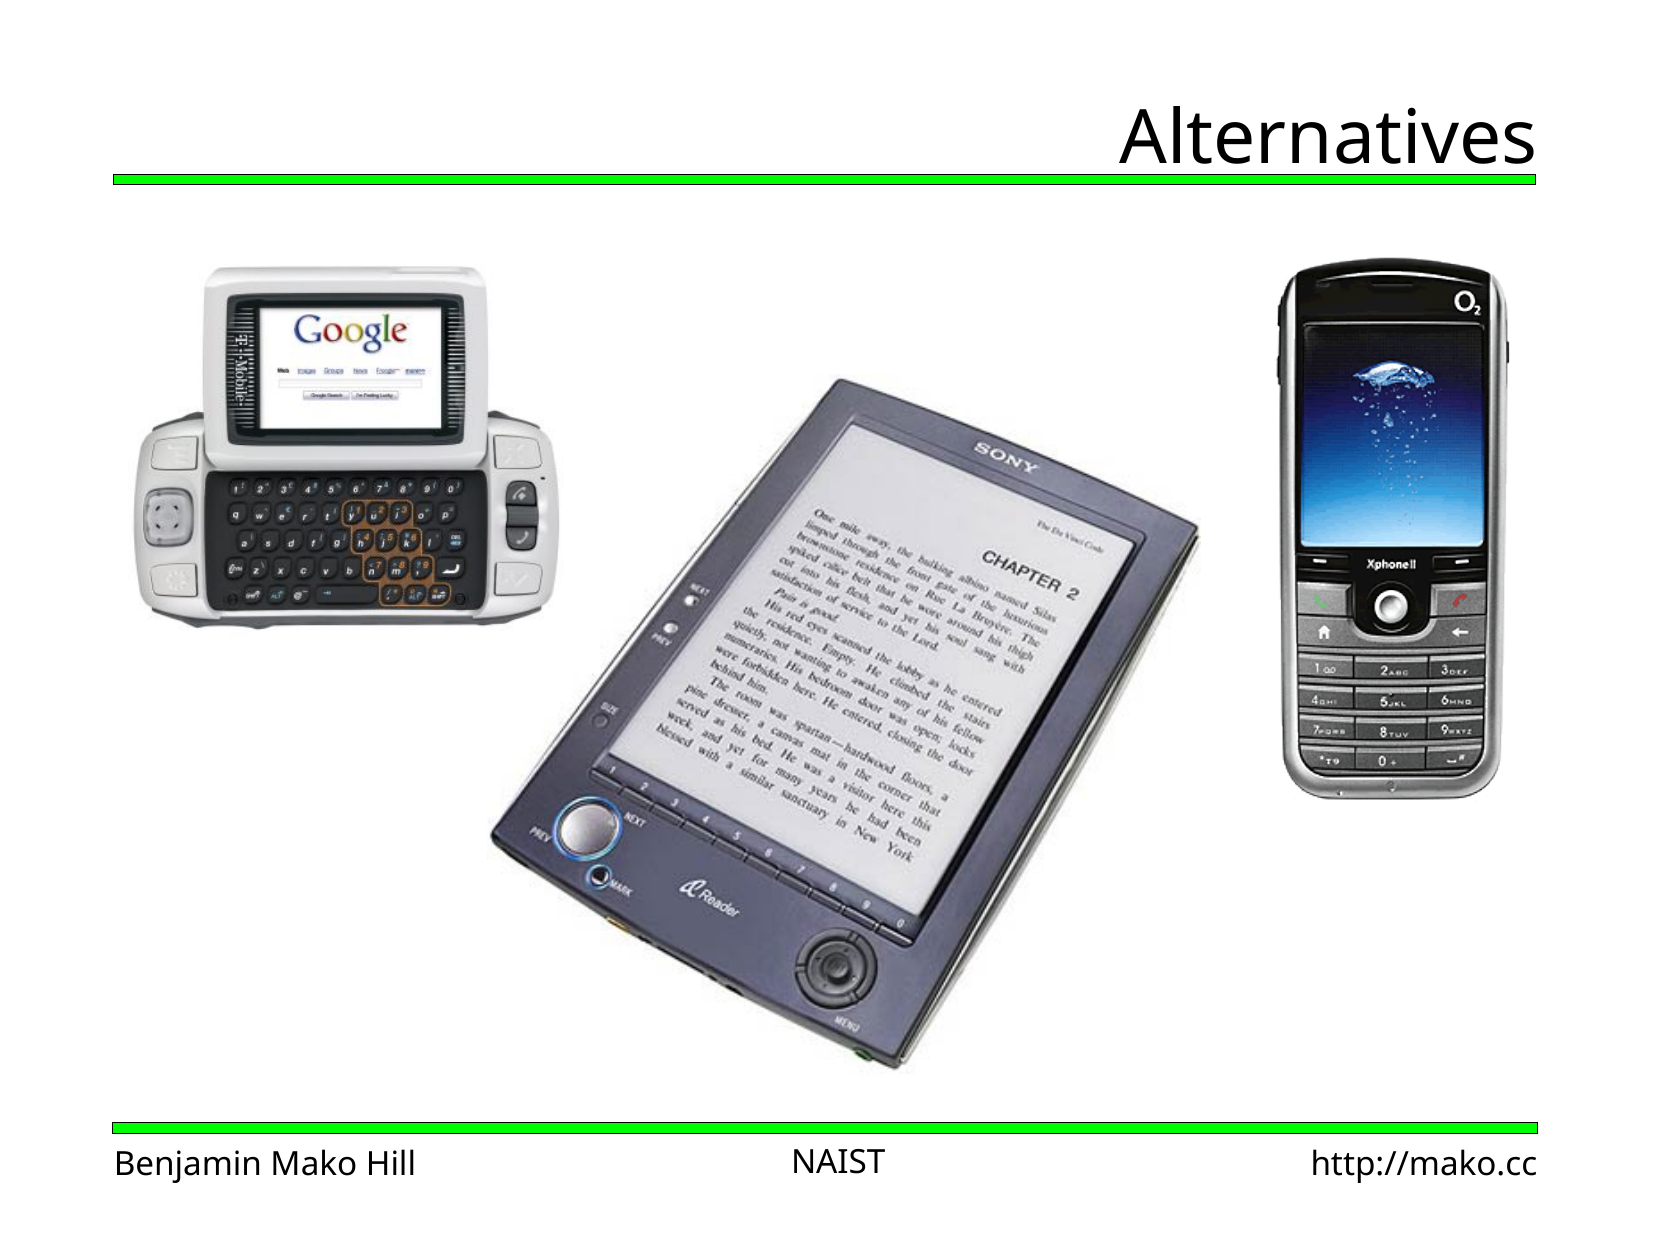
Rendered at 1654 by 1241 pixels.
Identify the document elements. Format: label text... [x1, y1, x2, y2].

picture [128, 239, 1654, 1083]
title Alternatives [125, 70, 1538, 198]
